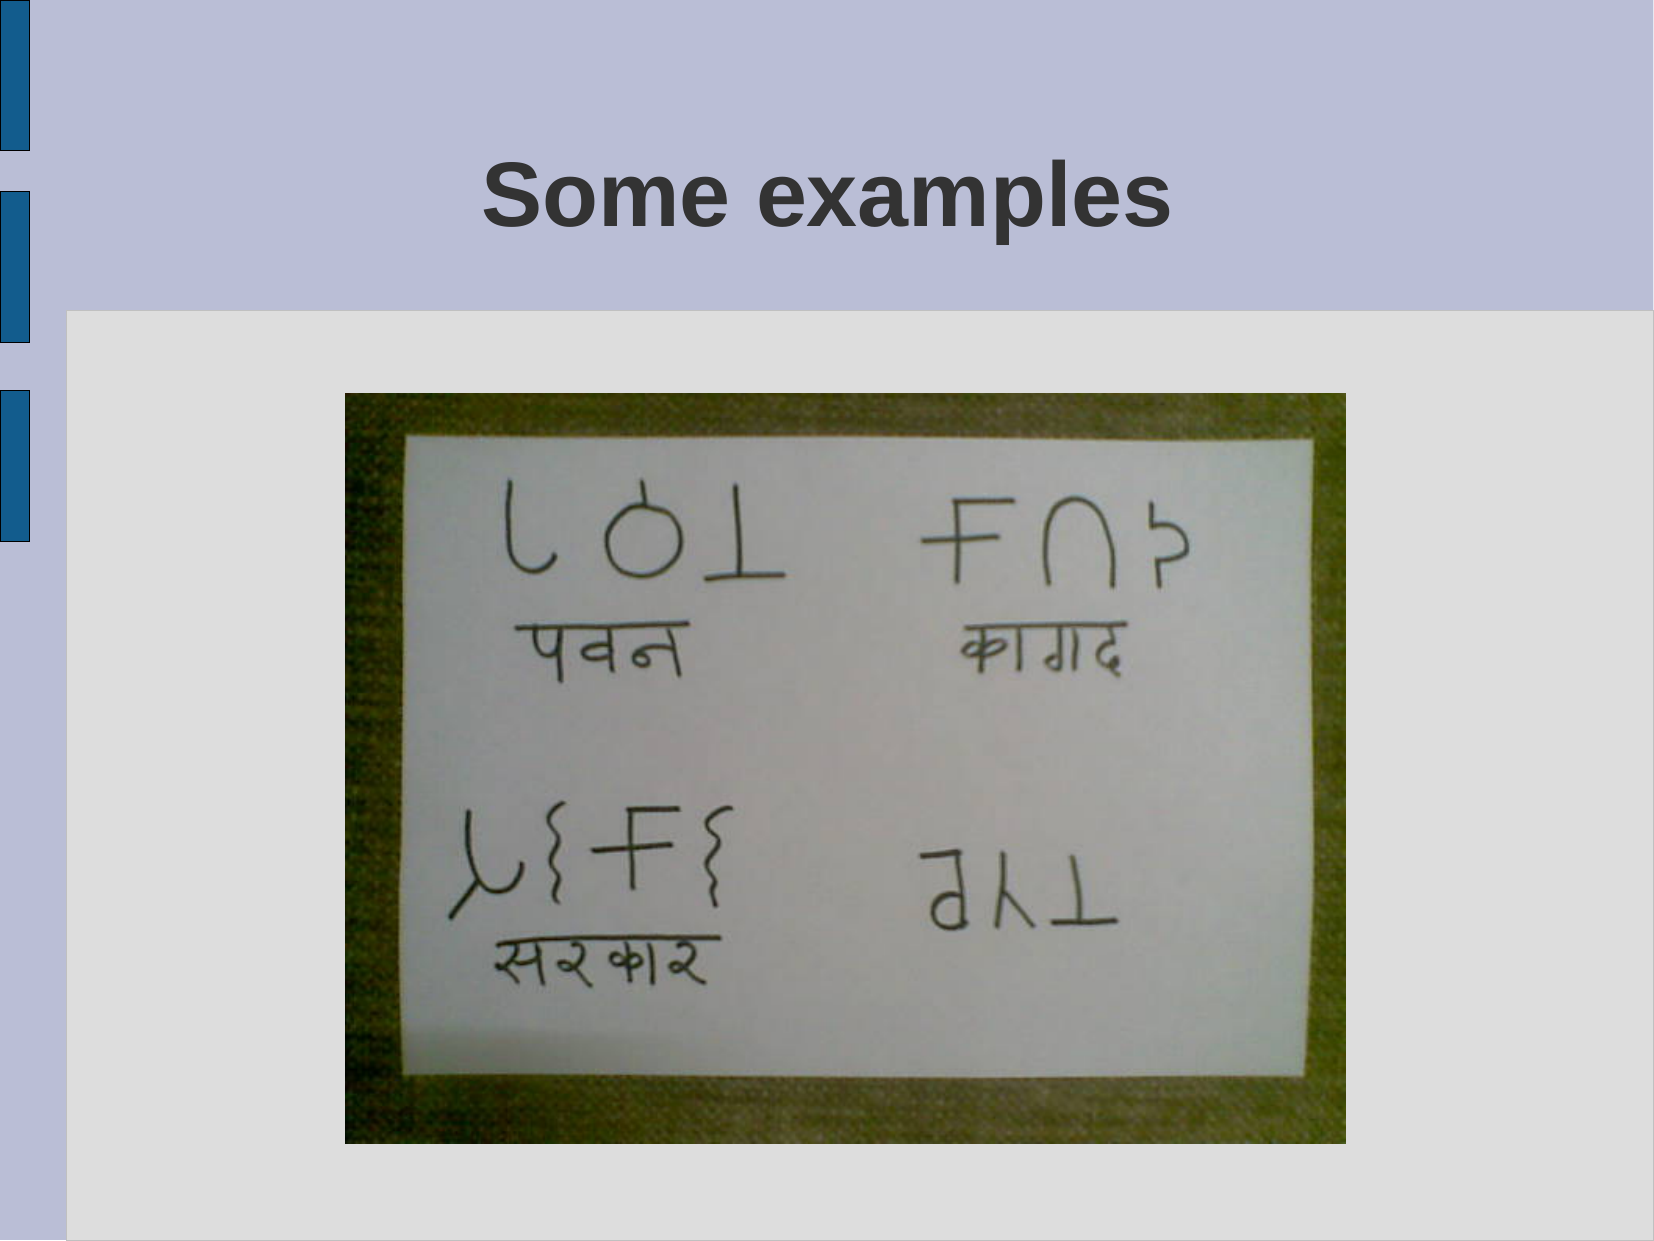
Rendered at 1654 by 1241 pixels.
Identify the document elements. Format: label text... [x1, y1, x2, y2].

picture [345, 393, 1346, 1144]
title Some examples [121, 98, 1534, 291]
